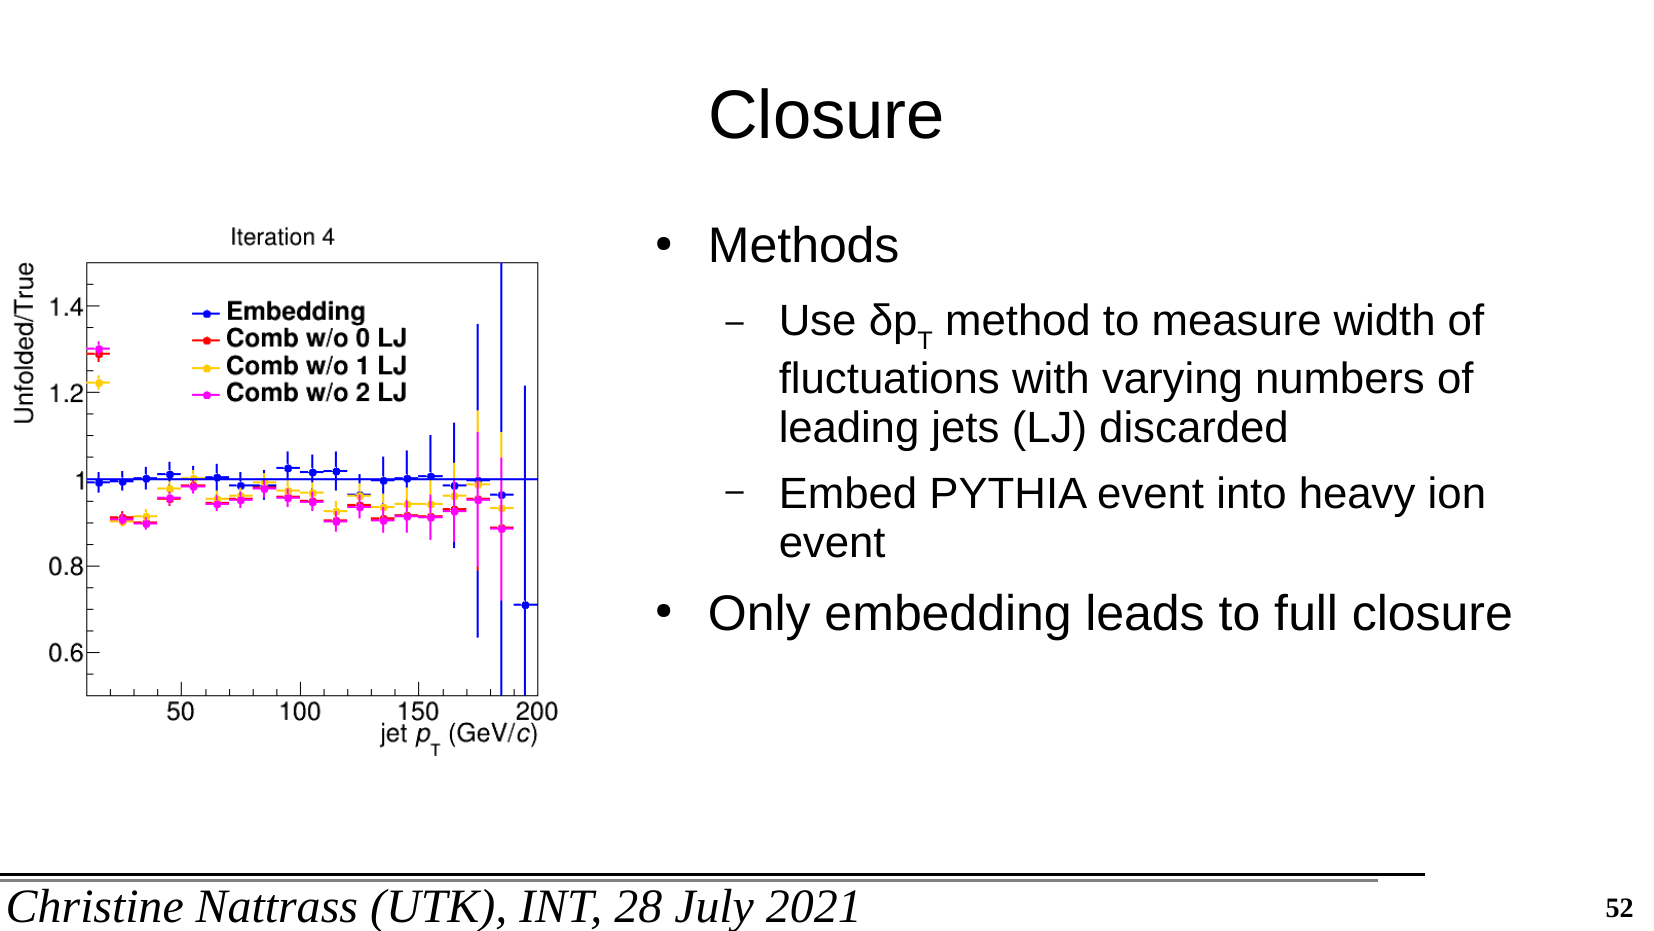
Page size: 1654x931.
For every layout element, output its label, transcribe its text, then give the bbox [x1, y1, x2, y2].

list Methods Use δpT method to measure width of fluctuations with varying numbers of leading jets (LJ) discarded Embed PYTHIA event into heavy ion event Only embedding leads to full closure [637, 217, 1539, 758]
picture [1, 218, 564, 759]
title Closure [82, 37, 1571, 193]
